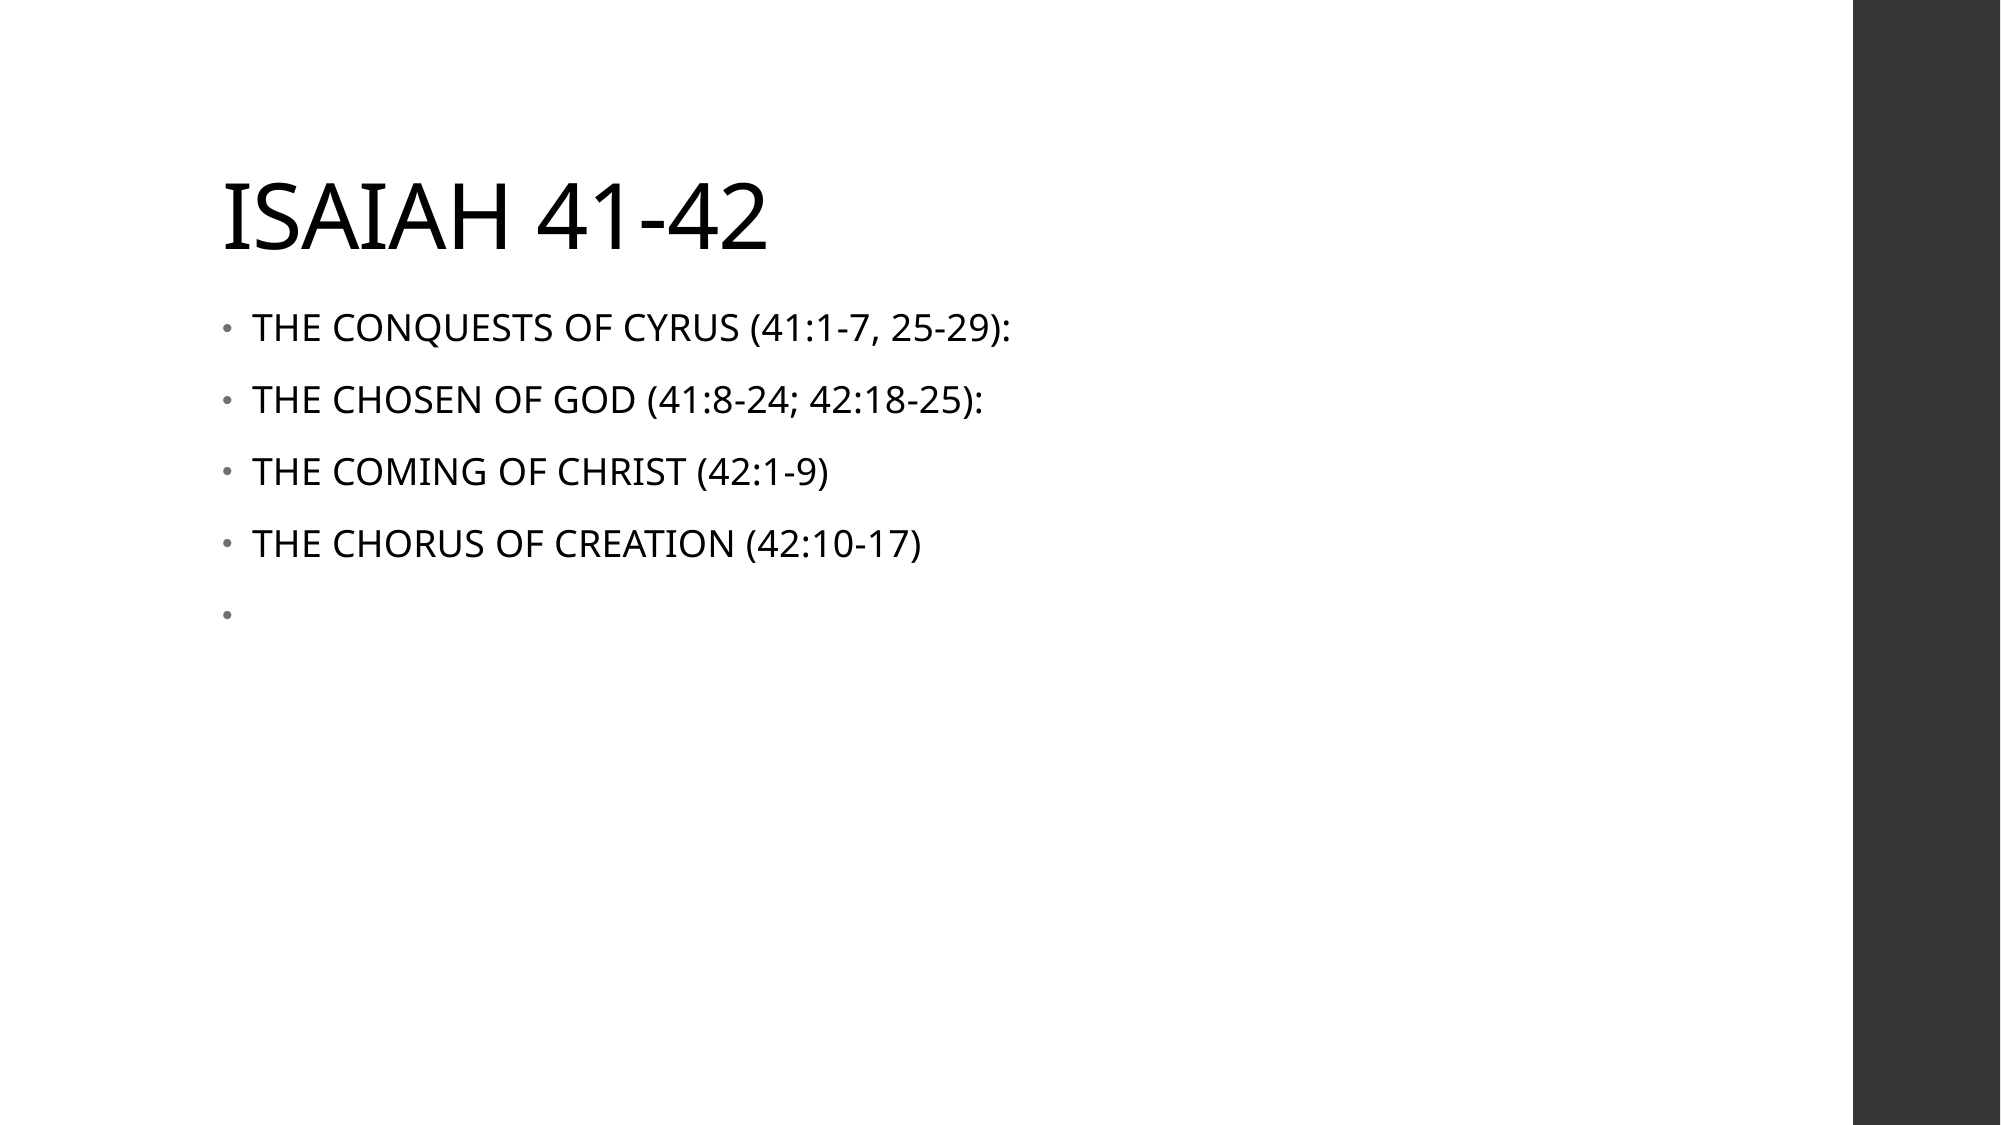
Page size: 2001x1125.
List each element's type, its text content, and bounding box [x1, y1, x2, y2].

list THE CONQUESTS OF CYRUS (41:1-7, 25-29): THE CHOSEN OF GOD (41:8-24; 42:18-25): THE COMING OF CHRIST (42:1-9) THE CHORUS OF CREATION (42:10-17) [206, 299, 1617, 1014]
title ISAIAH 41-42 [206, 60, 1797, 278]
